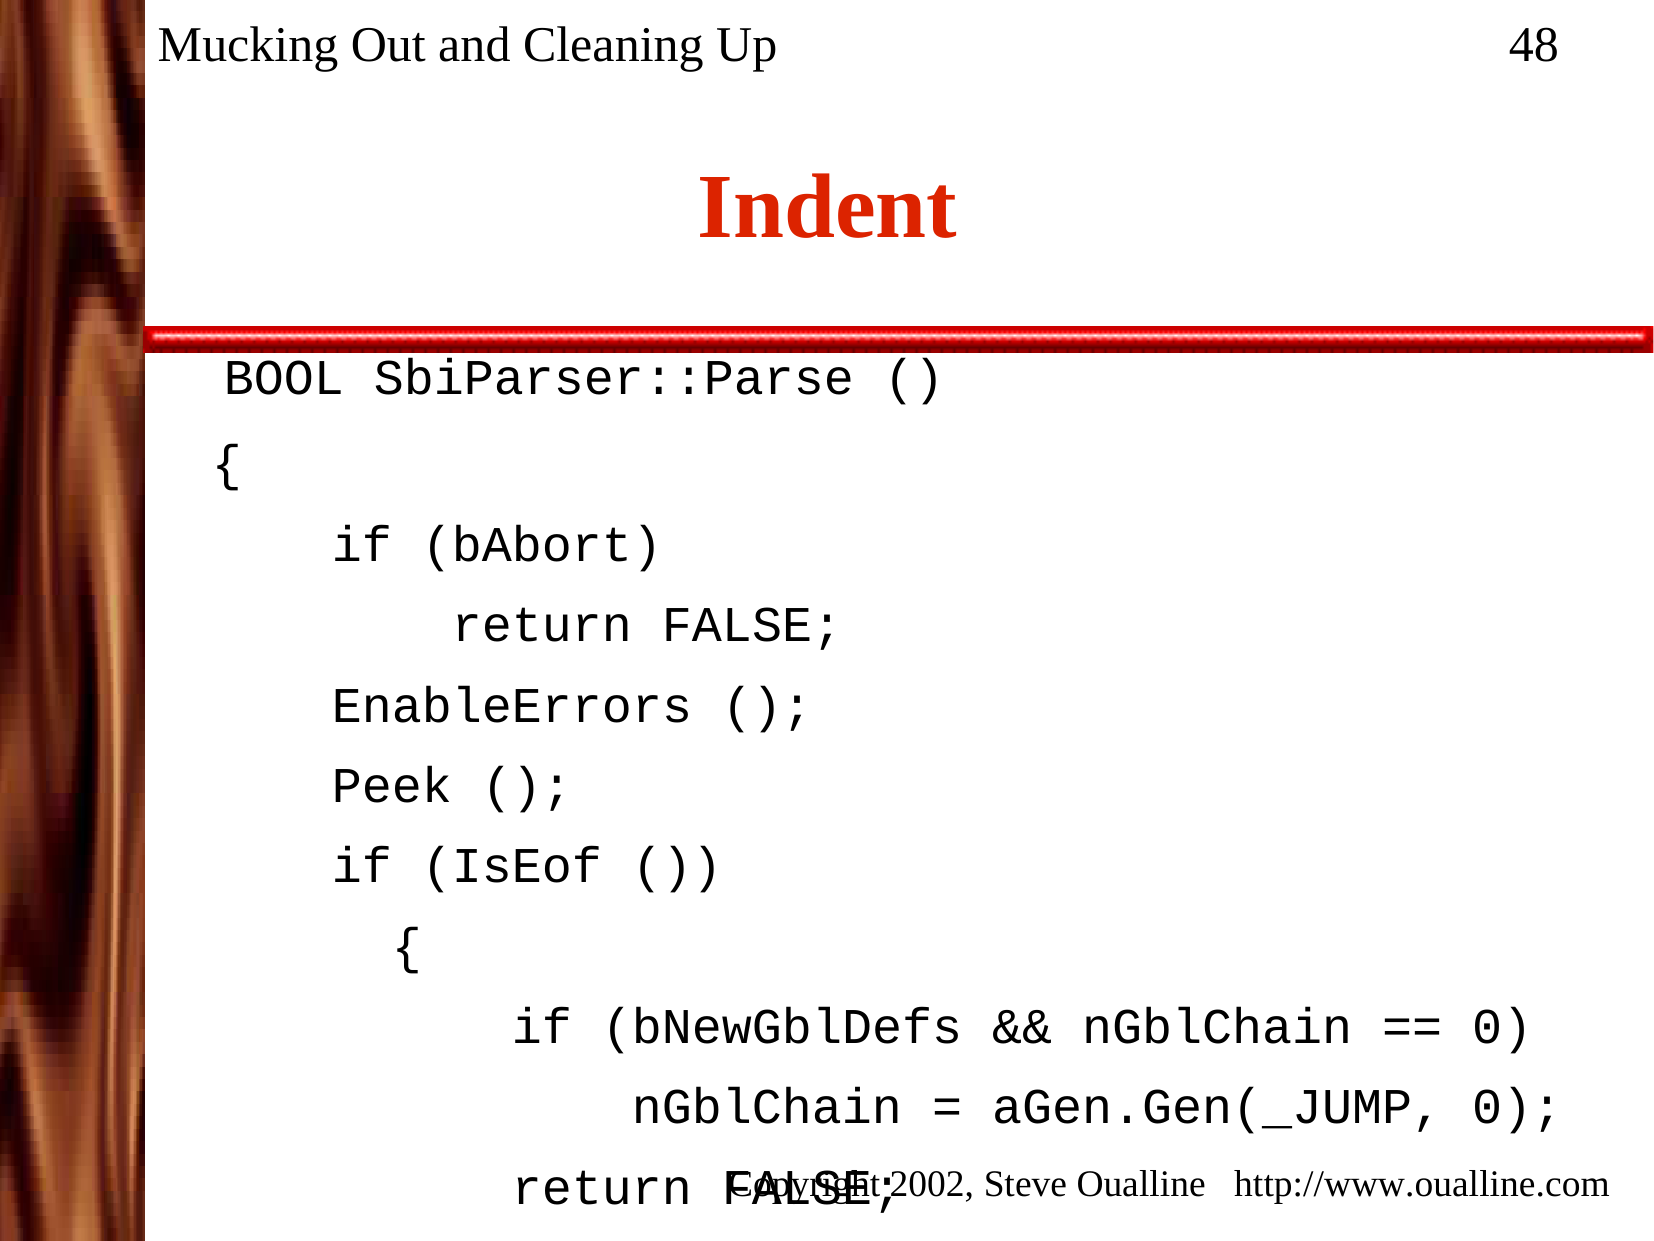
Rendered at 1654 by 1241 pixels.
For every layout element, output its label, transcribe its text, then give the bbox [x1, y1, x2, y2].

list BOOL SbiParser::Parse () { if (bAbort) return FALSE; EnableErrors (); Peek (); if (IsEof ()) { if (bNewGblDefs && nGblChain == 0) nGblChain = aGen.Gen(_JUMP, 0); return FALSE; } [211, 352, 1568, 1241]
title Indent [121, 102, 1534, 310]
picture [0, 0, 1654, 1241]
